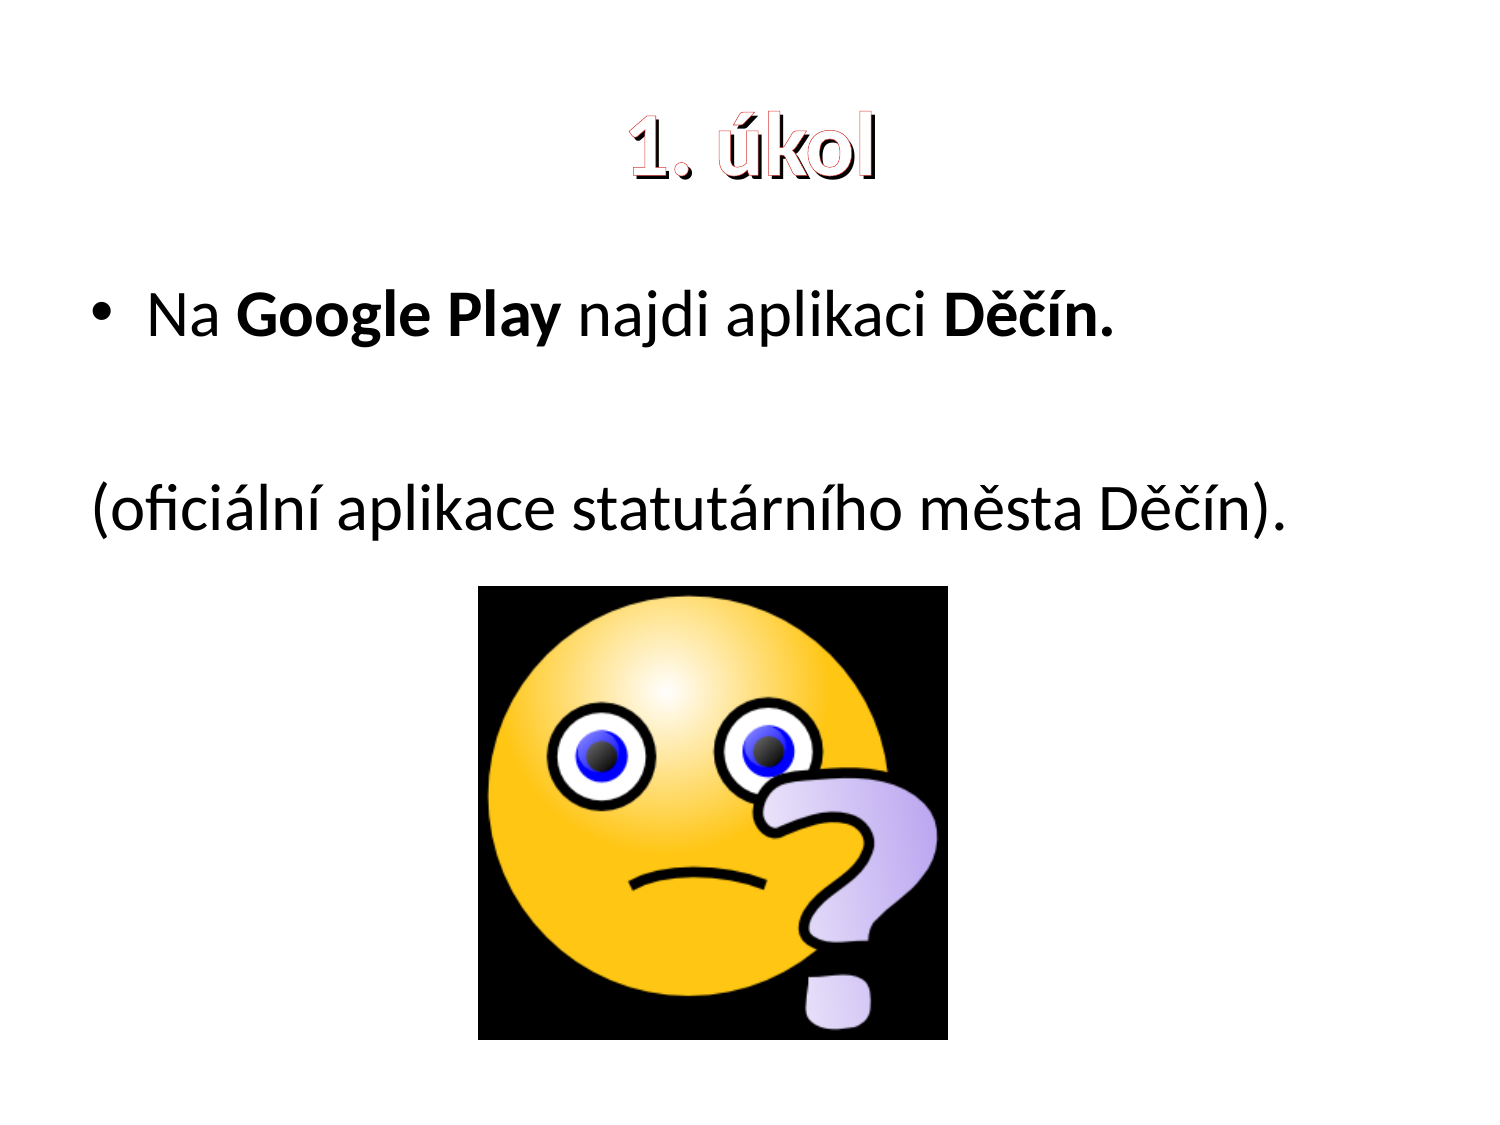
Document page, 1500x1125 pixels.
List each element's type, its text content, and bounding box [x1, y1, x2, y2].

list Na Google Play najdi aplikaci Děčín. (oficiální aplikace statutárního města Děčín). [75, 262, 1426, 1005]
picture [478, 586, 948, 1040]
title 1. úkol [75, 45, 1426, 233]
